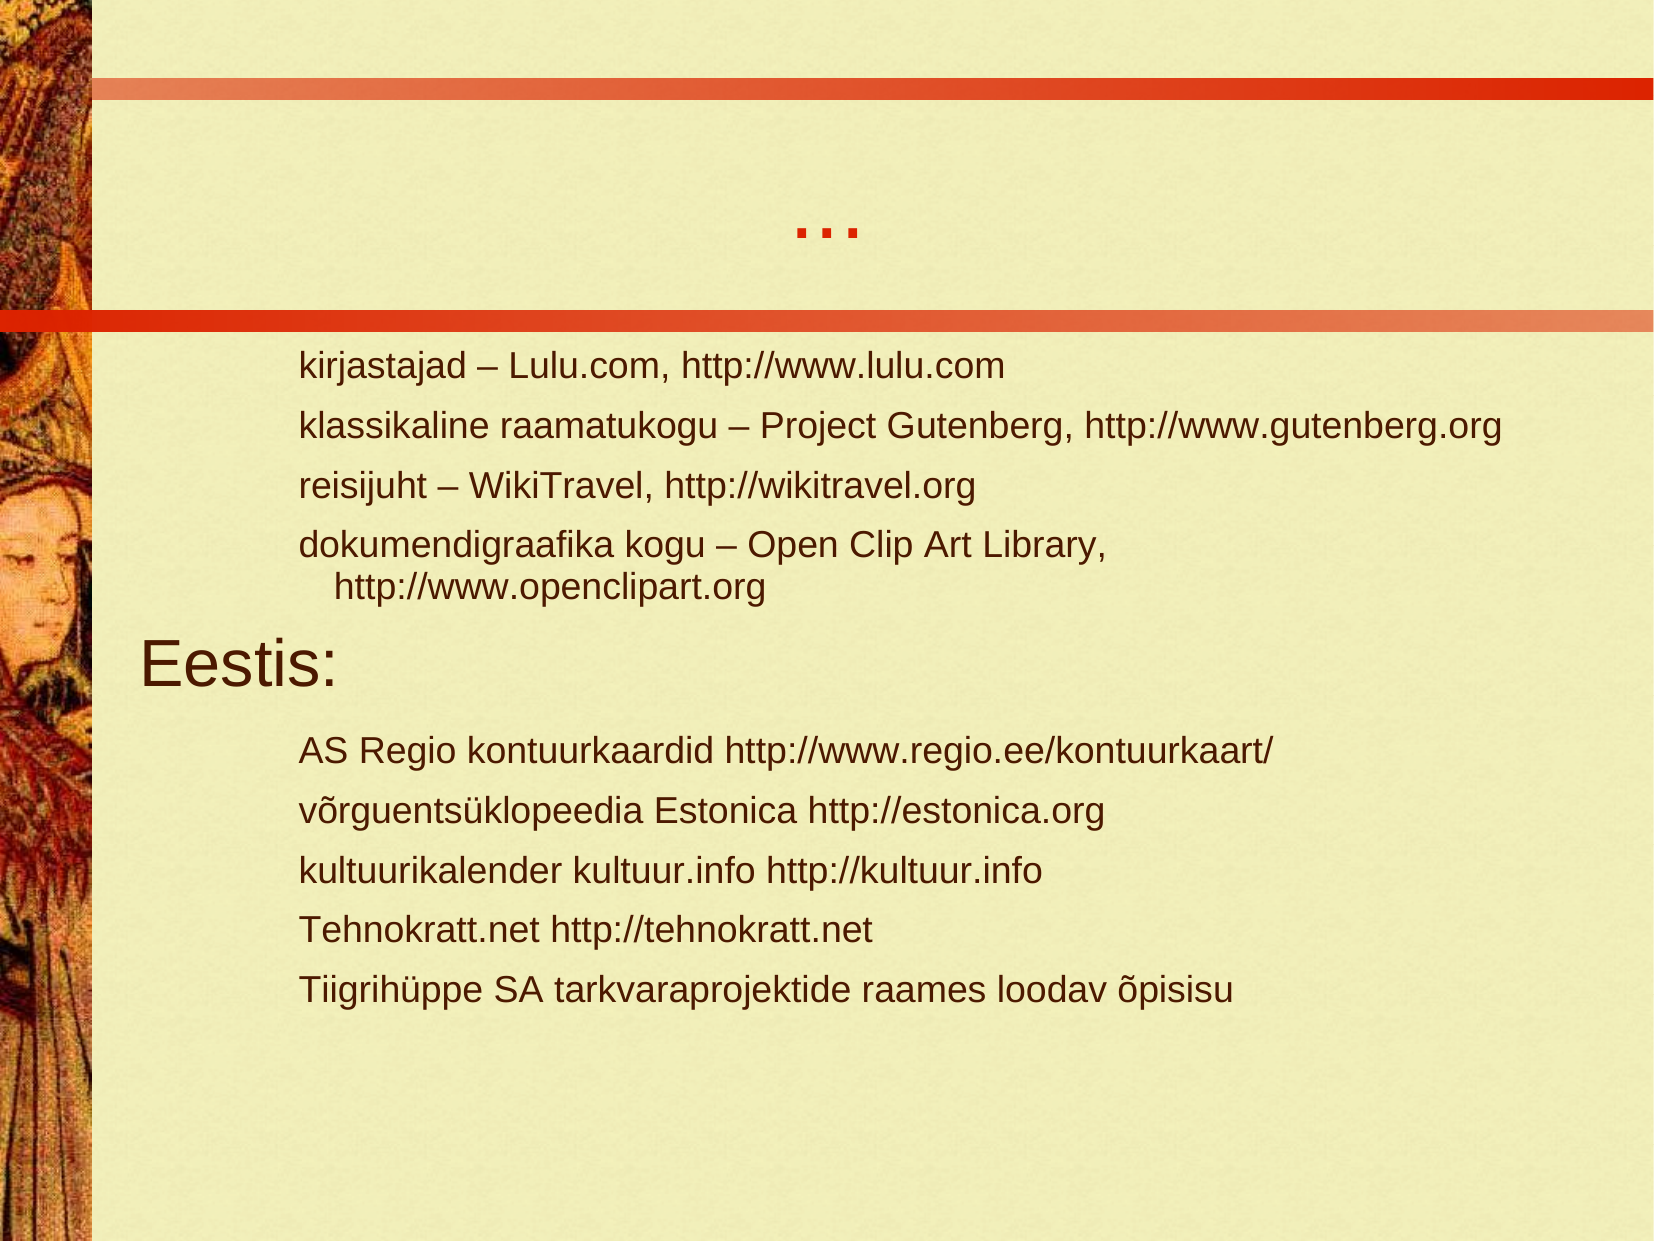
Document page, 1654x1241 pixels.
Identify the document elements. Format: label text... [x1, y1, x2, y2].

picture [0, 0, 1654, 310]
title ... [121, 102, 1534, 311]
list kirjastajad – Lulu.com, http://www.lulu.com klassikaline raamatukogu – Project Gutenberg, http://www.gutenberg.org reisijuht – WikiTravel, http://wikitravel.org dokumendigraafika kogu – Open Clip Art Library, http://www.openclipart.org Eestis: AS Regio kontuurkaardid http://www.regio.ee/kontuurkaart/ võrguentsüklopeedia Estonica http://estonica.org kultuurikalender kultuur.info http://kultuur.info Tehnokratt.net http://tehnokratt.net Tiigrihüppe SA tarkvaraprojektide raames loodav õpisisu [121, 344, 1533, 1126]
picture [0, 332, 1654, 1241]
